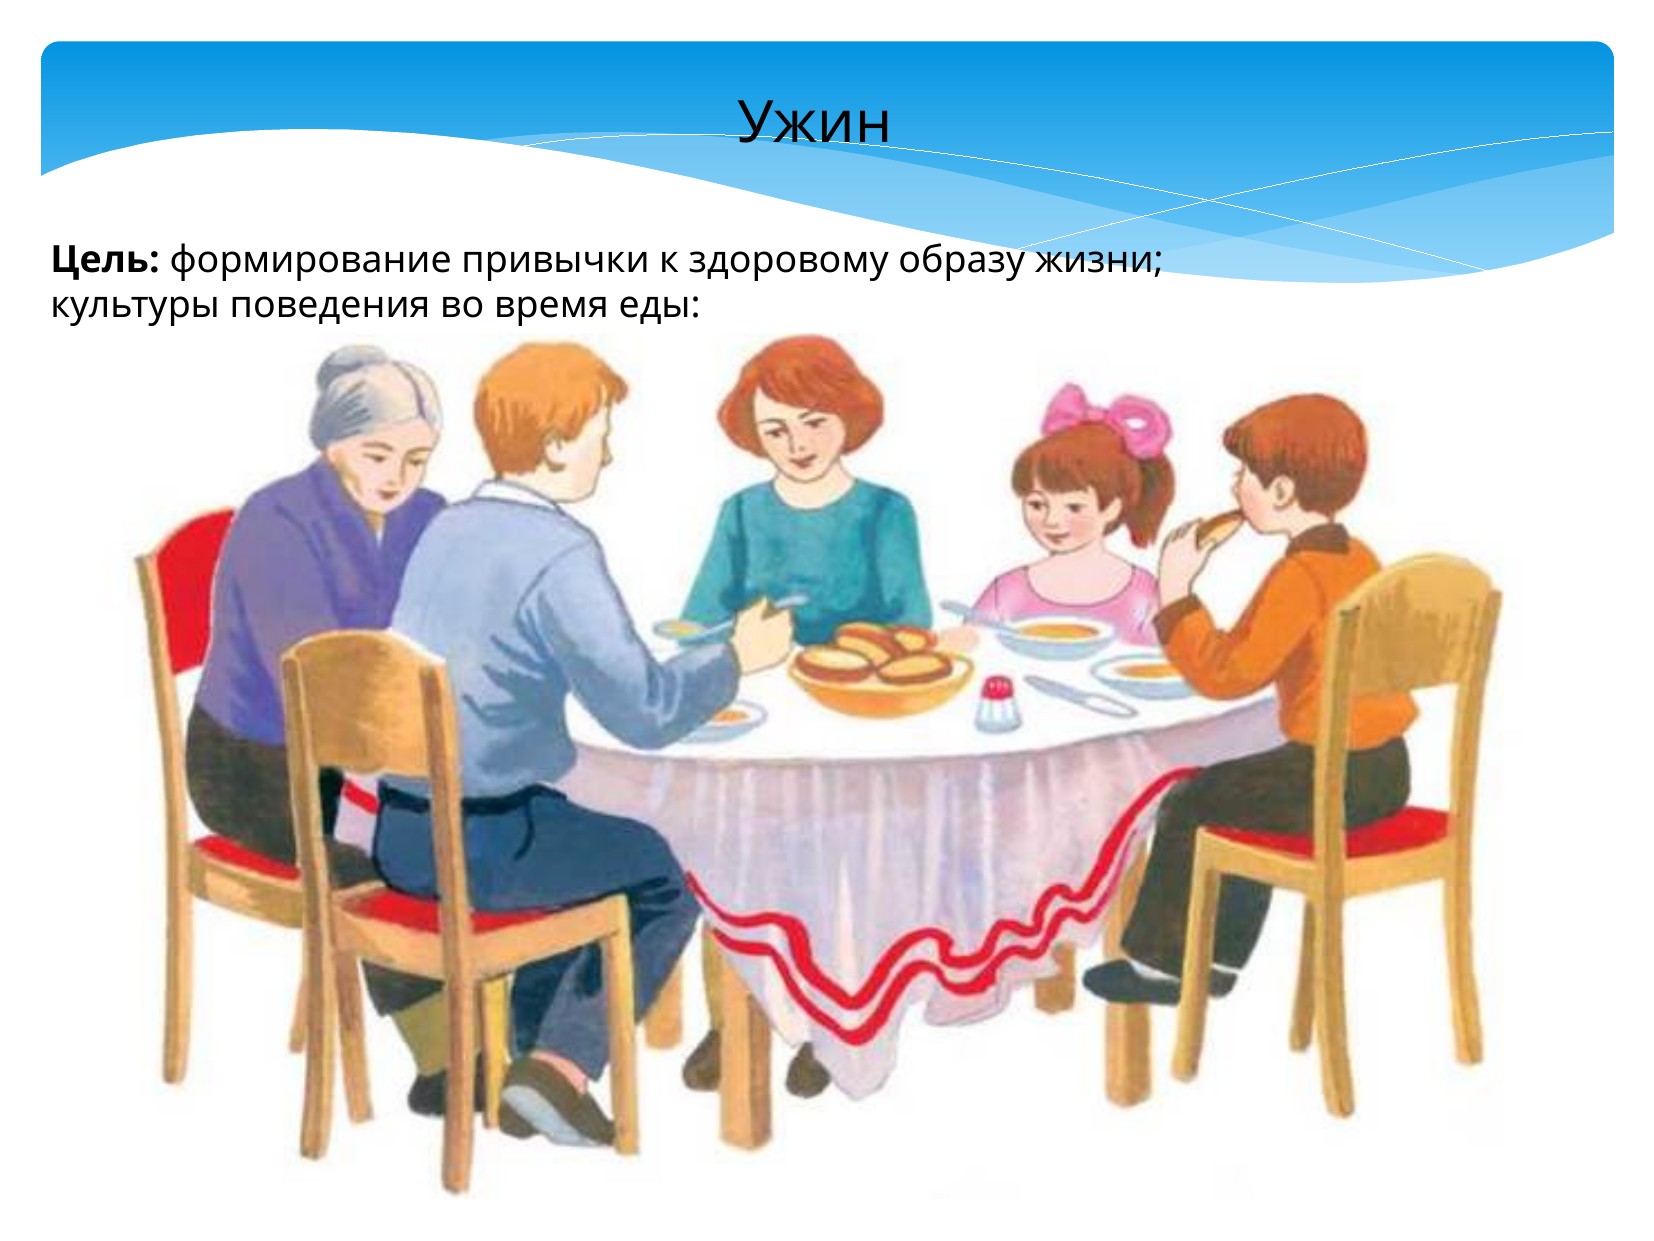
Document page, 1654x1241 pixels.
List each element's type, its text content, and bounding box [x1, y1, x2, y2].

text_box Цель: формирование привычки к здоровому образу жизни; культуры поведения во время еды: [35, 228, 1595, 333]
text_box Ужин [94, 77, 1536, 162]
picture [70, 333, 1560, 1199]
